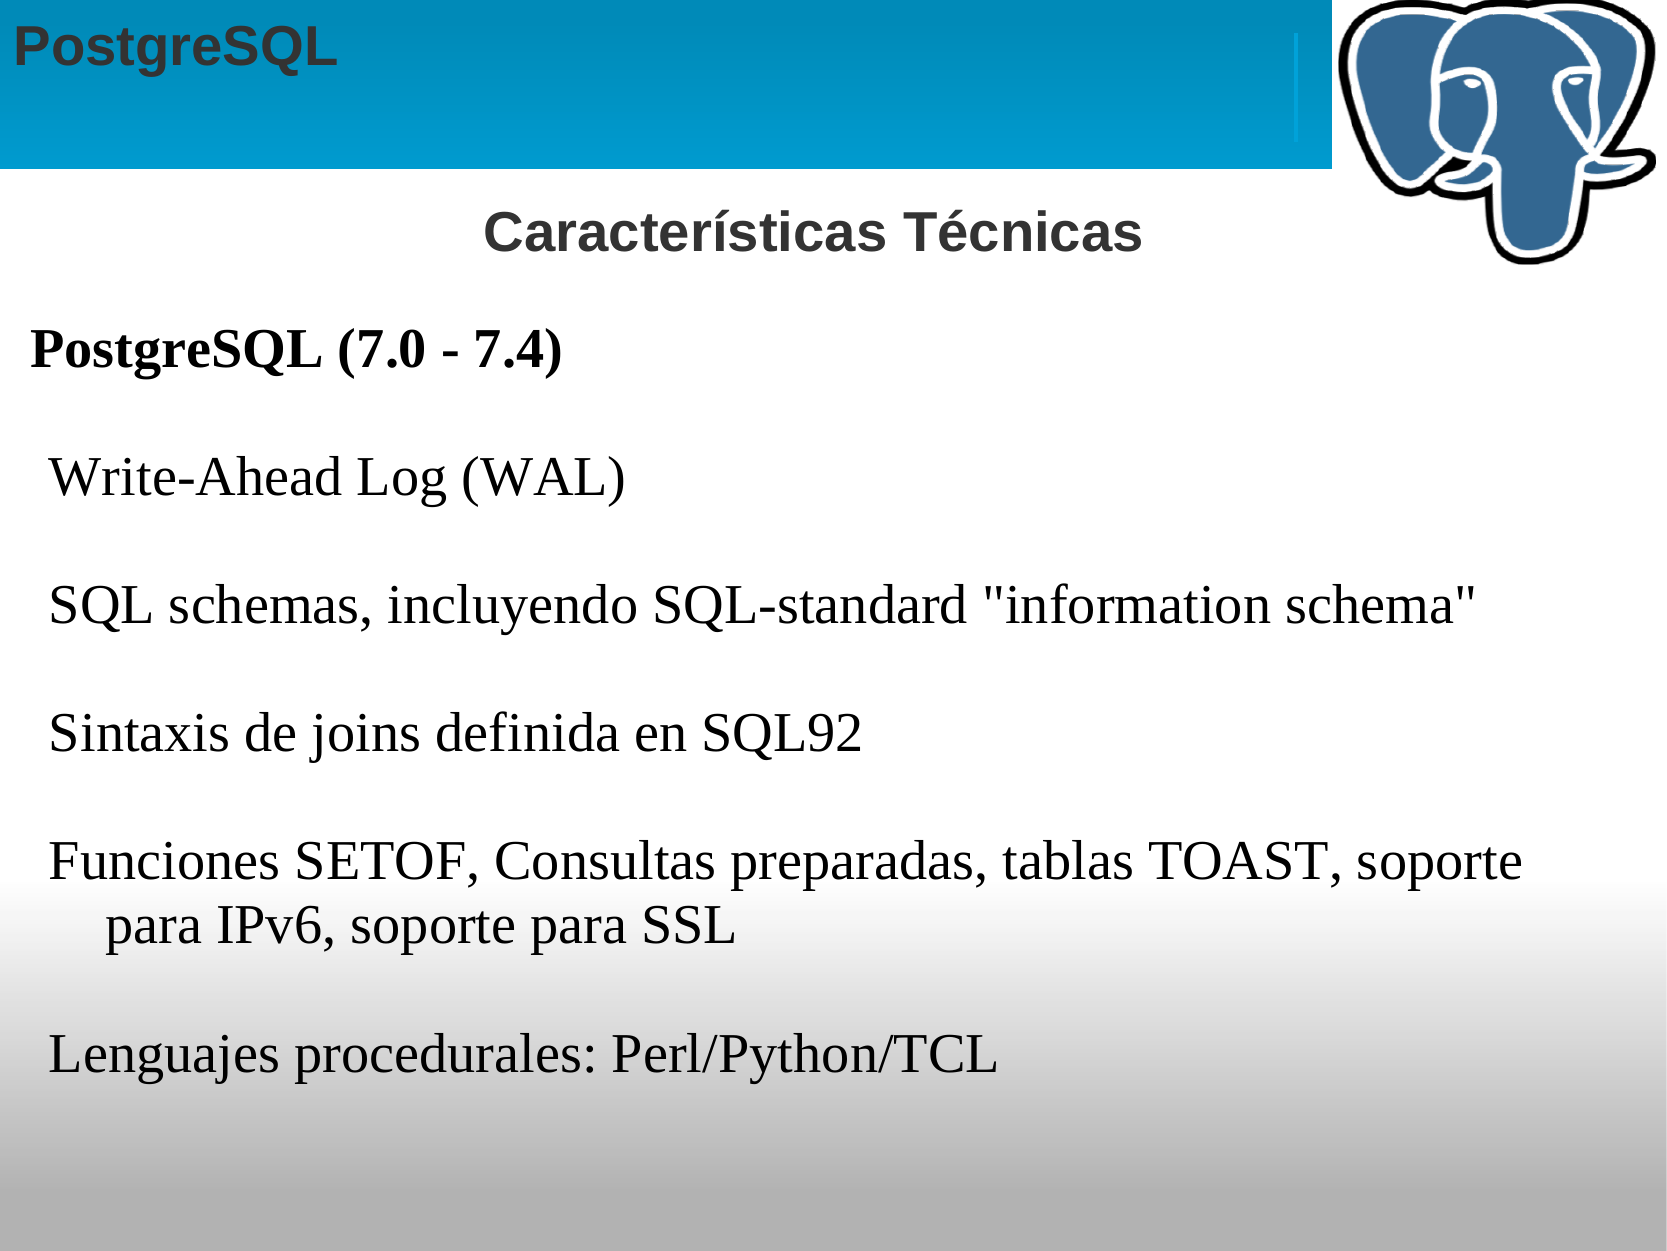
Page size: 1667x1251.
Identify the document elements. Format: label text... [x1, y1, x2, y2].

picture [0, 0, 1667, 1251]
text_box Características Técnicas [13, 200, 1337, 265]
text_box PostgreSQL [13, 14, 1265, 79]
text_box PostgreSQL (7.0 - 7.4) Write-Ahead Log (WAL) SQL schemas, incluyendo SQL-standard "information schema" Sintaxis de joins definida en SQL92 Funciones SETOF, Consultas preparadas, tablas TOAST, soporte para IPv6, soporte para SSL Lenguajes procedurales: Perl/Python/TCL [30, 316, 1613, 1086]
